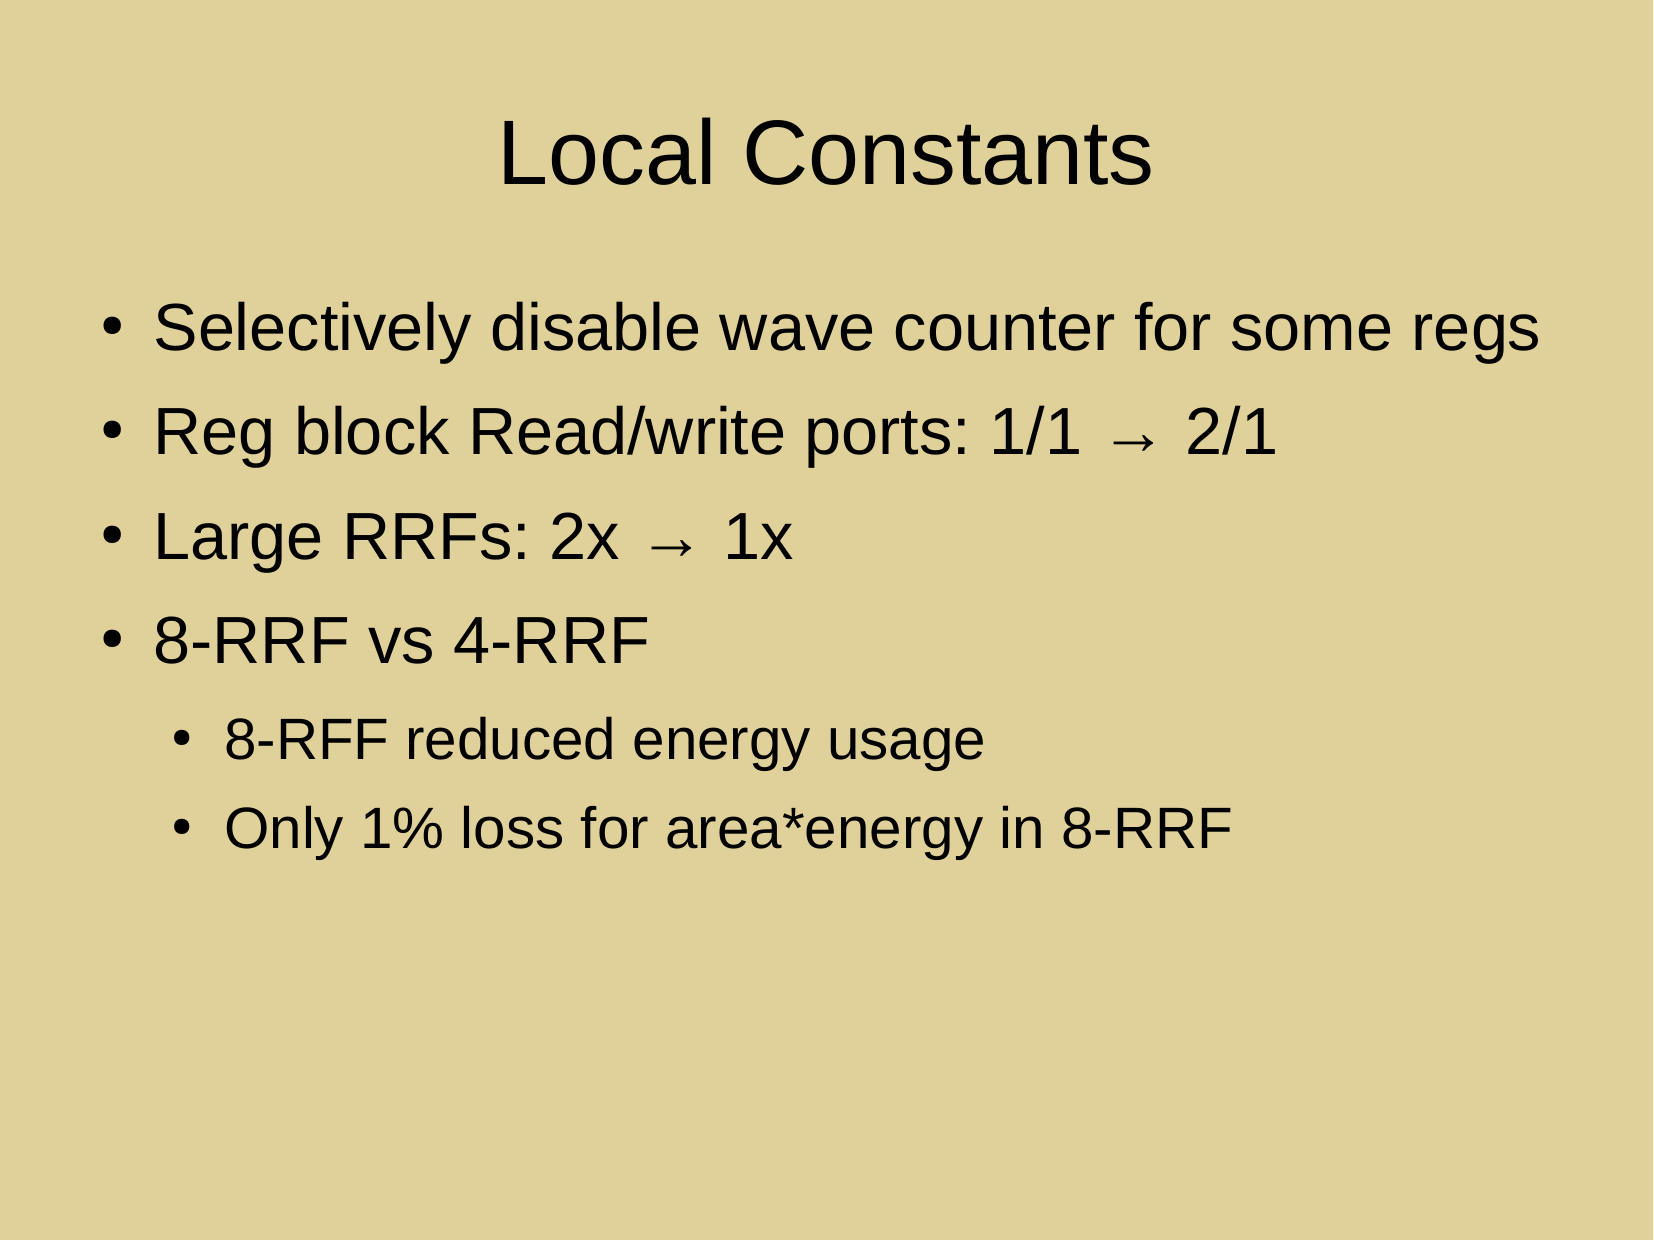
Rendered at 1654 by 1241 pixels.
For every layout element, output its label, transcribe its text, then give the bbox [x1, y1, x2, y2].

list Selectively disable wave counter for some regs Reg block Read/write ports: 1/1 → 2/1 Large RRFs: 2x → 1x 8-RRF vs 4-RRF 8-RFF reduced energy usage Only 1% loss for area*energy in 8-RRF [82, 290, 1571, 1109]
title Local Constants [82, 49, 1571, 257]
